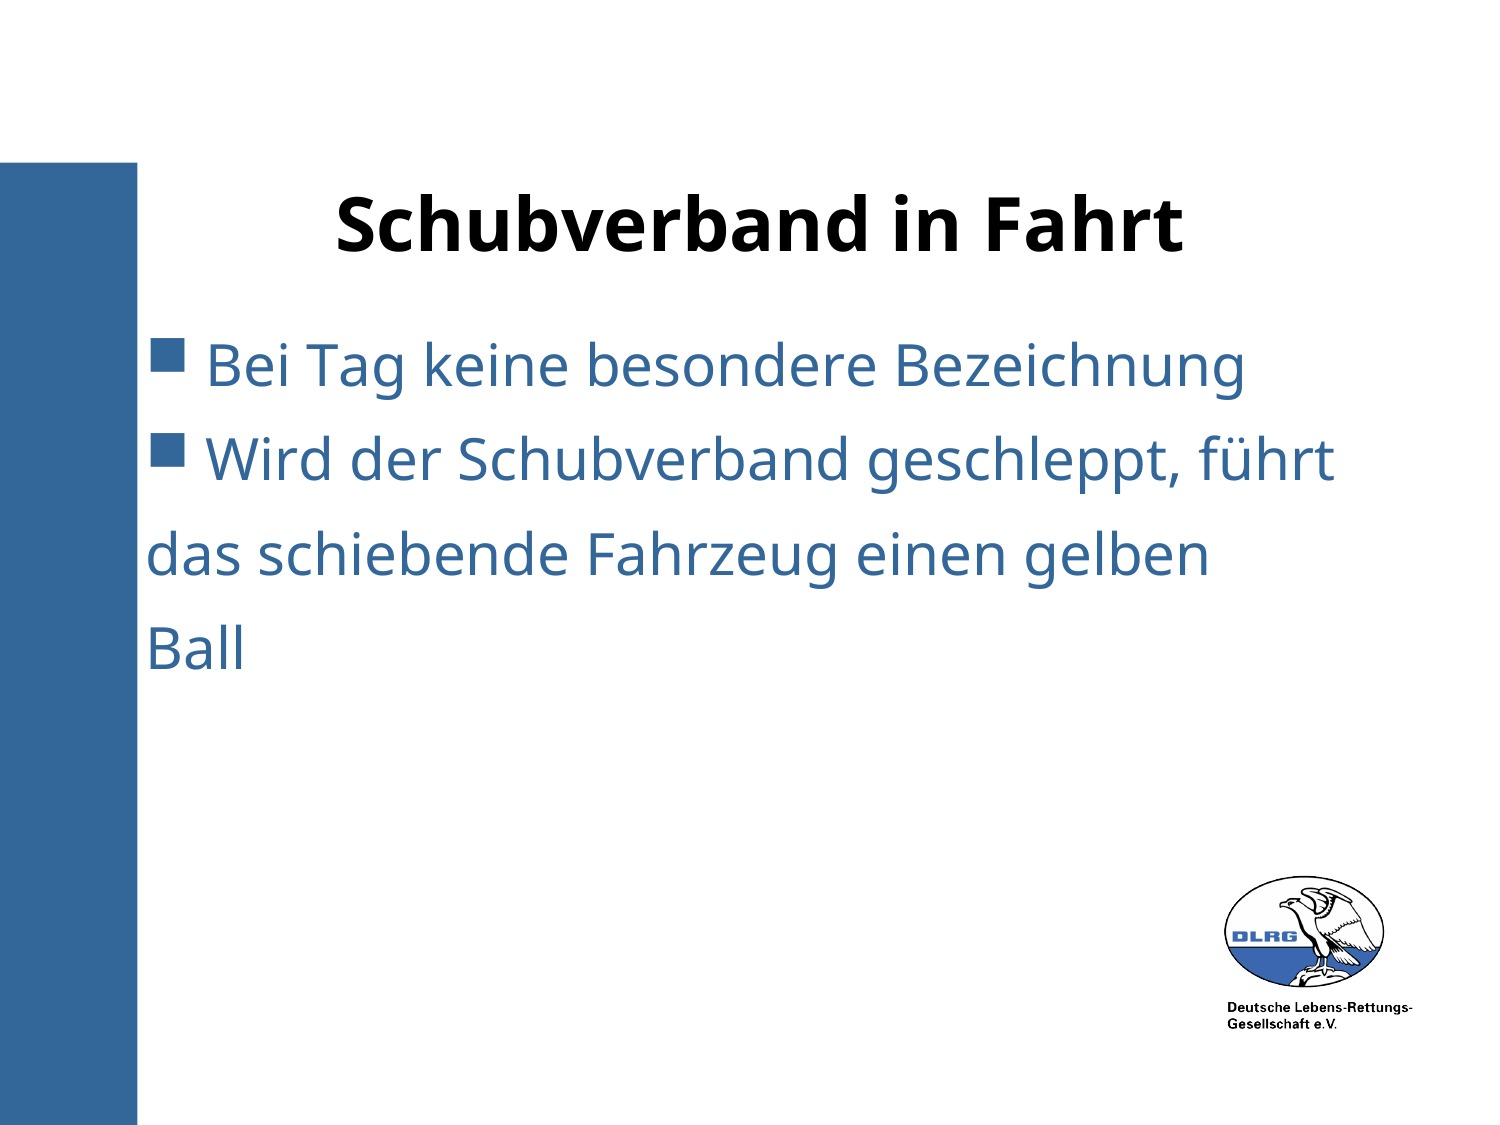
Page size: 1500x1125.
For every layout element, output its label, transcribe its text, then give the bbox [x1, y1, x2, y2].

text_box Schubverband in Fahrt [320, 168, 365, 275]
title [365, 112, 1450, 276]
picture [1224, 874, 1413, 1030]
text_box Bei Tag keine besondere Bezeichnung Wird der Schubverband geschleppt, führt das schiebende Fahrzeug einen gelben Ball [131, 295, 1454, 820]
